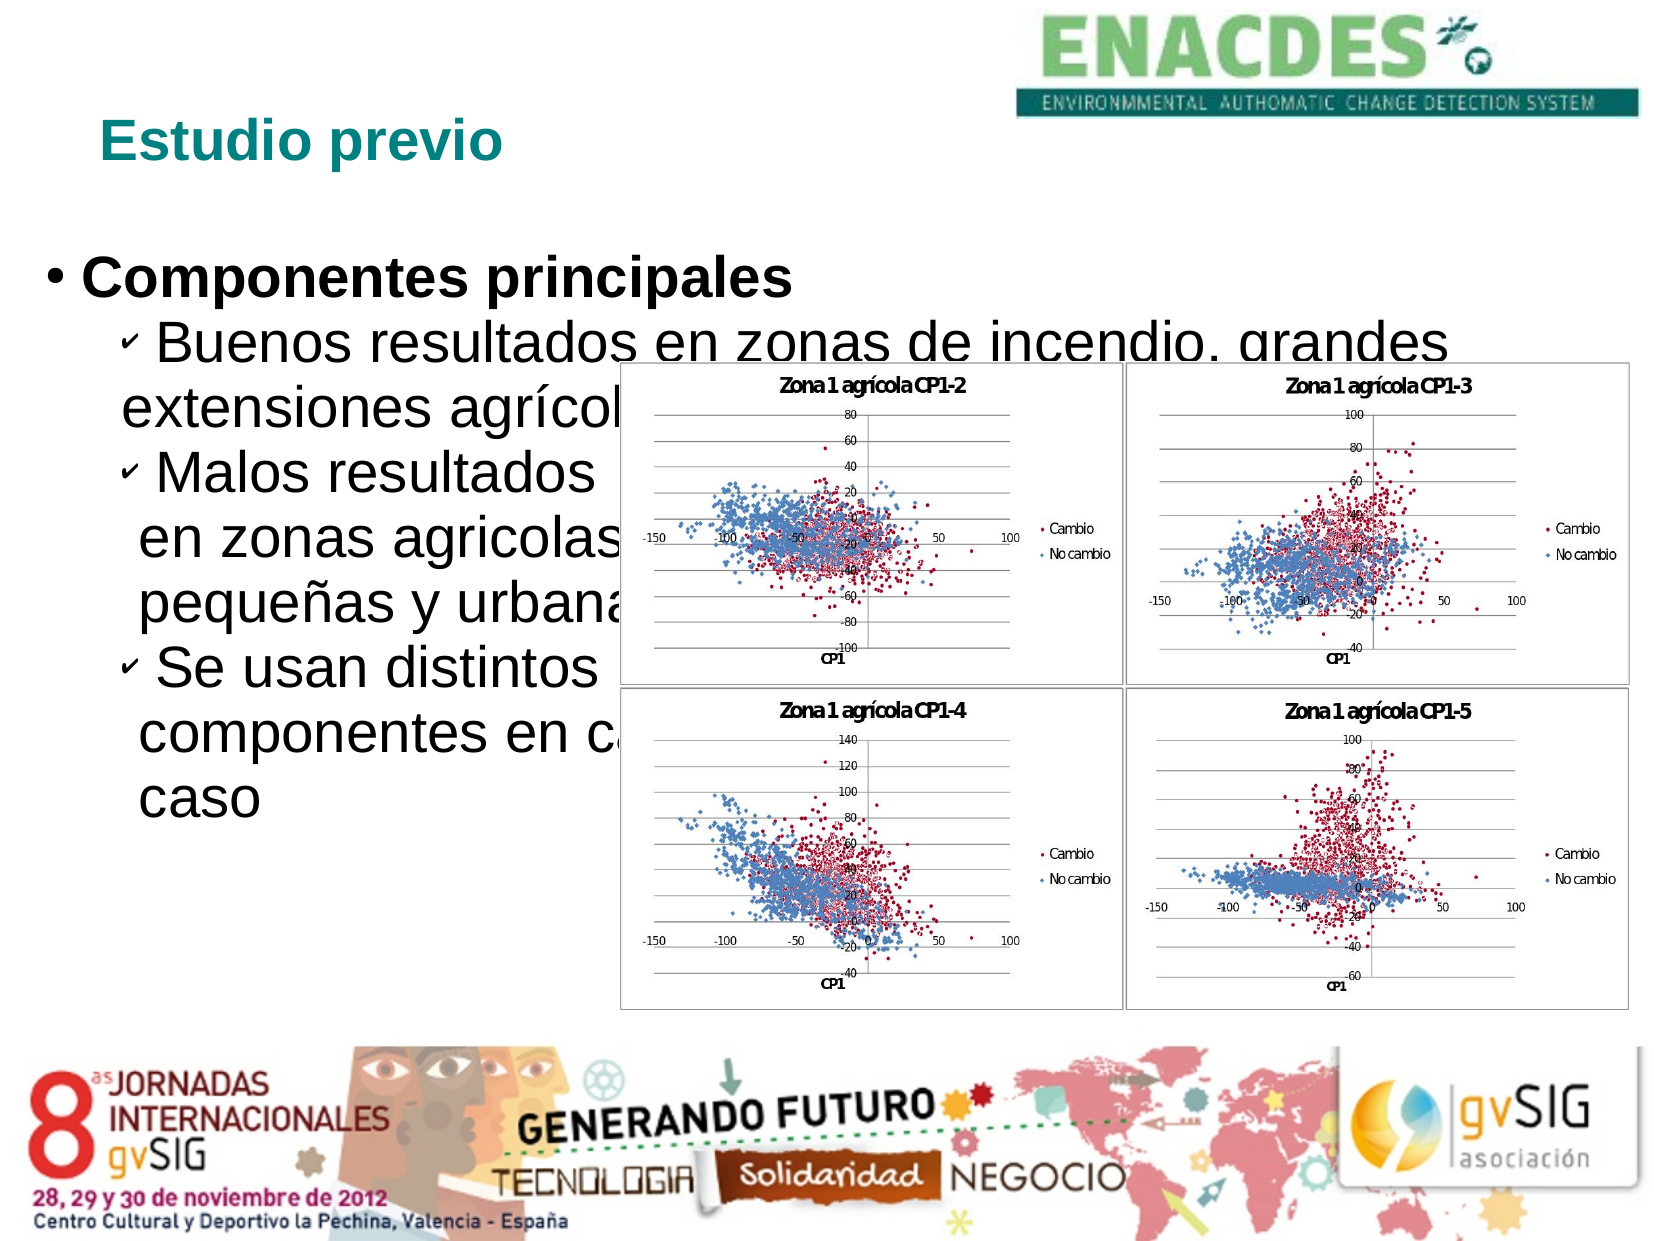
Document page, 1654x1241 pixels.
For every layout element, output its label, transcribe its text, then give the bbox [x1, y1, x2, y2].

subtitle Componentes principales Buenos resultados en zonas de incendio, grandes extensiones agrícolas, humedales. Malos resultados en zonas agricolas pequeñas y urbanas. Se usan distintos componentes en cada caso [44, 209, 1501, 866]
picture [0, 0, 1654, 1241]
text_box Estudio previo [84, 100, 446, 191]
